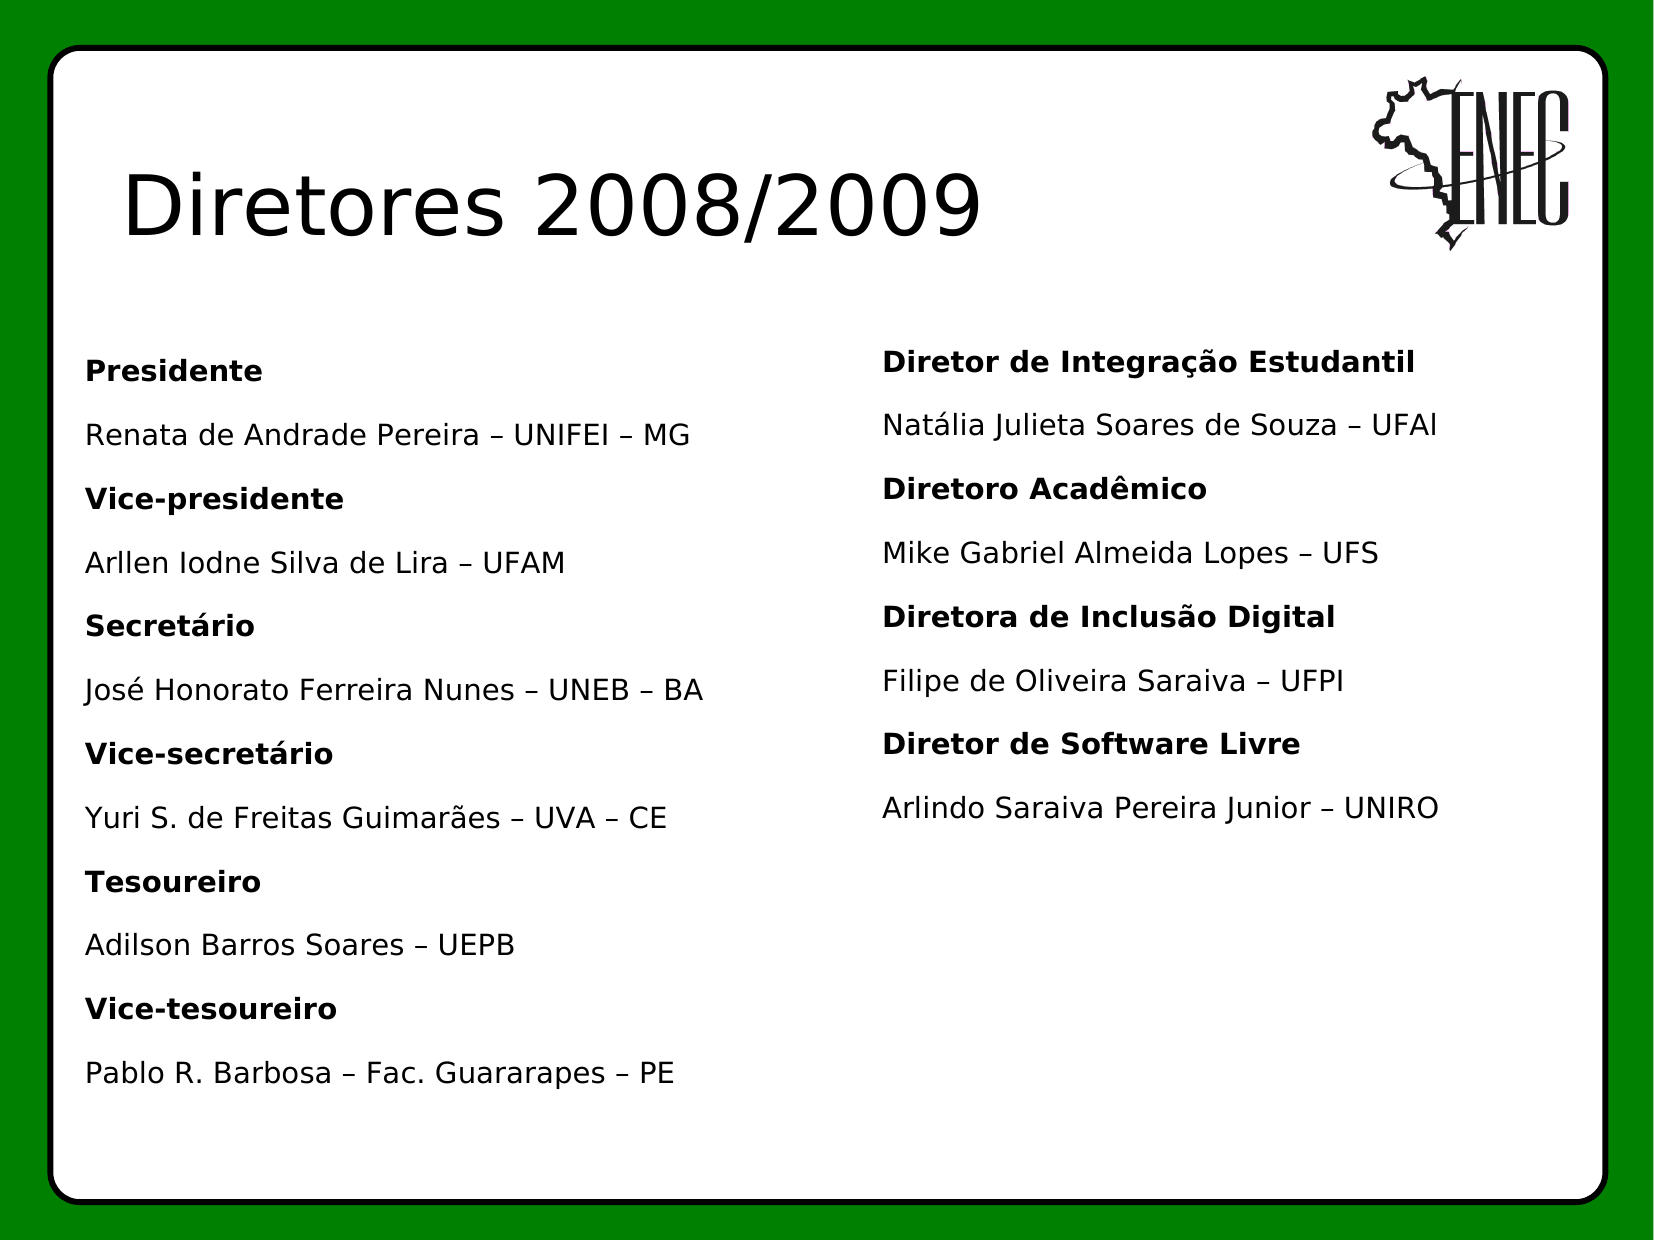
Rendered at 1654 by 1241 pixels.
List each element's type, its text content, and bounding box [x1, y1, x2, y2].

picture [1367, 71, 1574, 273]
title Diretores 2008/2009 [121, 102, 1534, 311]
list Presidente Renata de Andrade Pereira – UNIFEI – MG Vice-presidente Arllen Iodne Silva de Lira – UFAM Secretário José Honorato Ferreira Nunes – UNEB – BA Vice-secretário Yuri S. de Freitas Guimarães – UVA – CE Tesoureiro Adilson Barros Soares – UEPB Vice-tesoureiro Pablo R. Barbosa – Fac. Guararapes – PE [84, 354, 780, 1092]
list Diretor de Integração Estudantil Natália Julieta Soares de Souza – UFAl Diretoro Acadêmico Mike Gabriel Almeida Lopes – UFS Diretora de Inclusão Digital Filipe de Oliveira Saraiva – UFPI Diretor de Software Livre Arlindo Saraiva Pereira Junior – UNIRO [882, 344, 1591, 1127]
